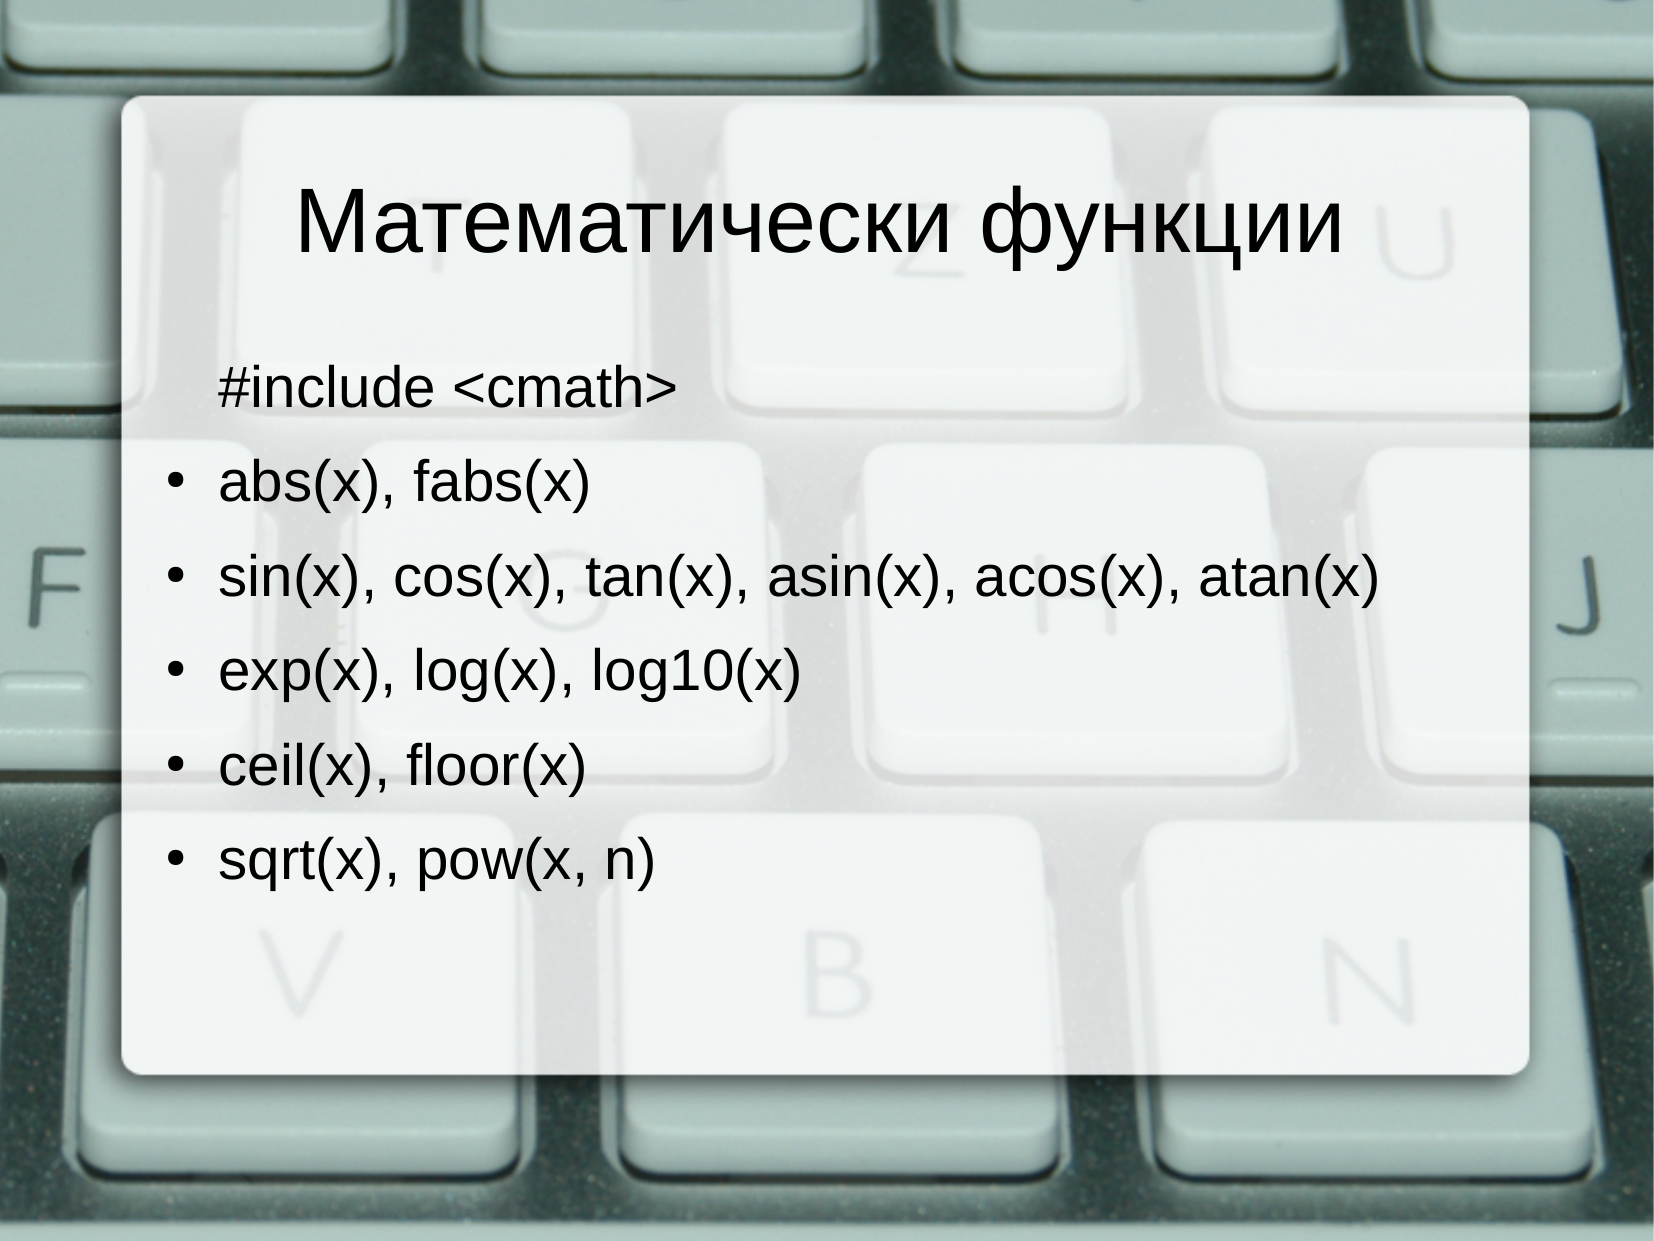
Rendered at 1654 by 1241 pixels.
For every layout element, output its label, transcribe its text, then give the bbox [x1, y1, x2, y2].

list #include <cmath> abs(x), fabs(x) sin(x), cos(x), tan(x), asin(x), acos(x), atan(x) exp(x), log(x), log10(x) ceil(x), floor(x) sqrt(x), pow(x, n) [147, 354, 1506, 1074]
picture [0, 0, 1654, 1241]
title Математически функции [135, 117, 1506, 325]
